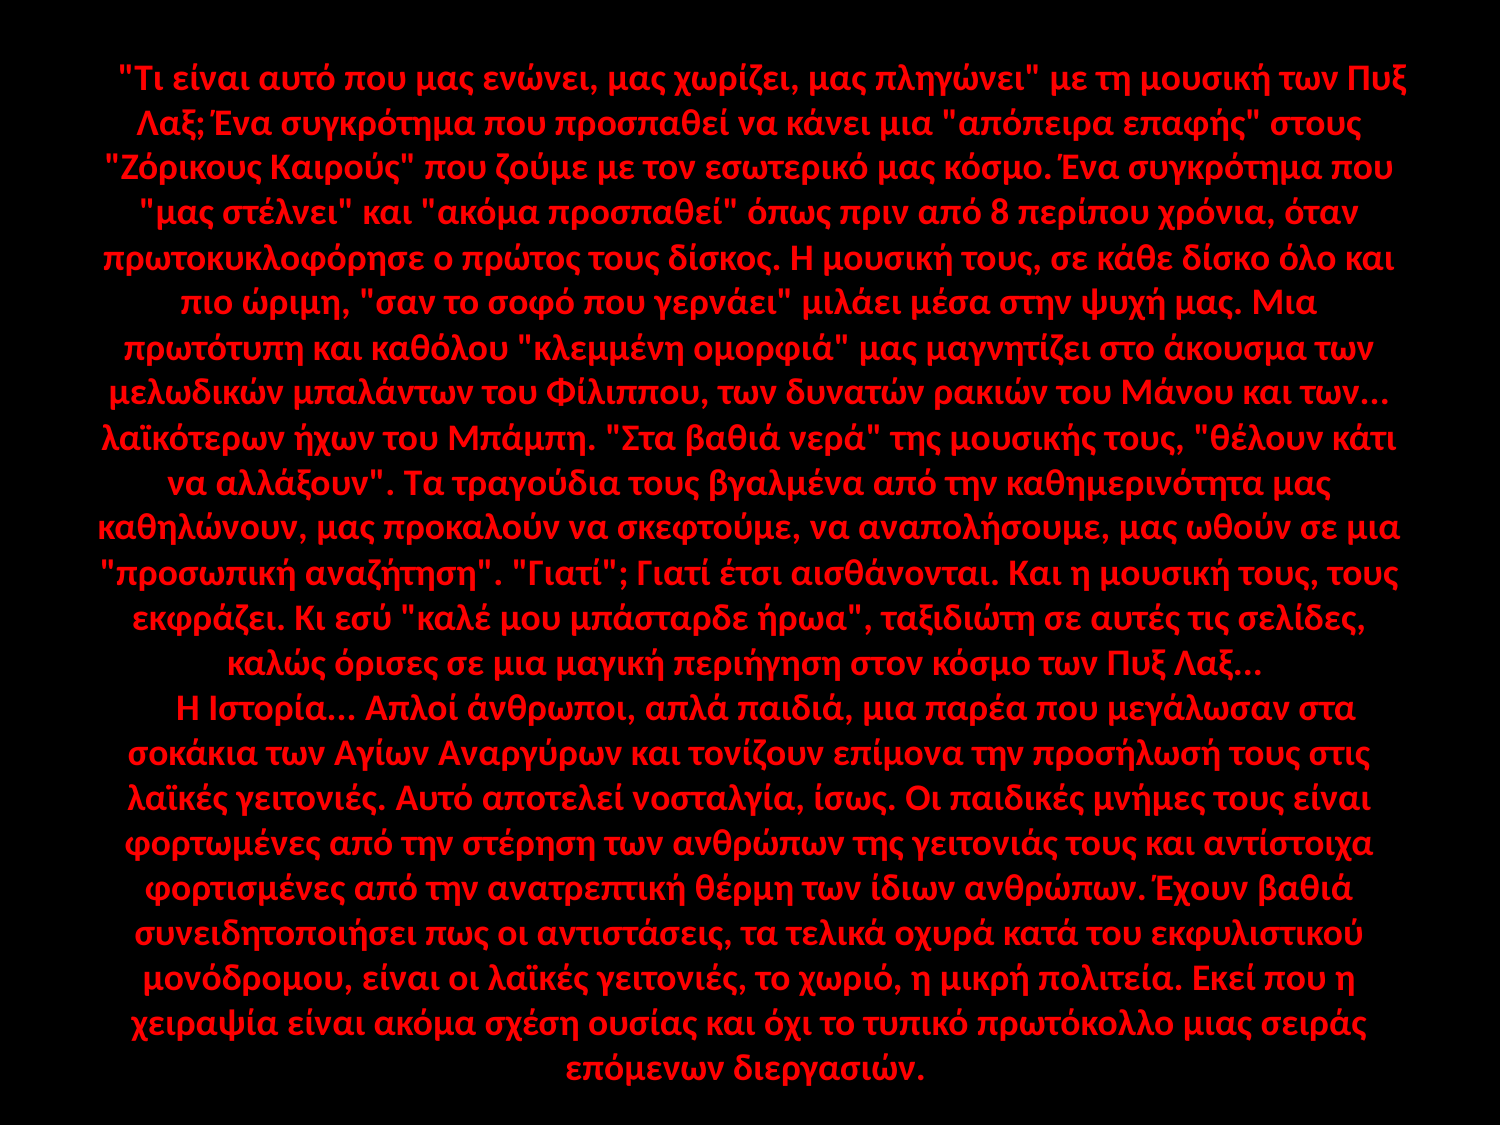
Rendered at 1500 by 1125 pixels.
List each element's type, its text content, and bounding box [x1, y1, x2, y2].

title "Τι είναι αυτό που μας ενώνει, μας χωρίζει, μας πληγώνει" με τη μουσική των Πυξ Λαξ; Ένα συγκρότημα που προσπαθεί να κάνει μια "απόπειρα επαφής" στους "Ζόρικους Καιρούς" που ζούμε με τον εσωτερικό μας κόσμο. Ένα συγκρότημα που "μας στέλνει" και "ακόμα προσπαθεί" όπως πριν από 8 περίπου χρόνια, όταν πρωτοκυκλοφόρησε ο πρώτος τους δίσκος. Η μουσική τους, σε κάθε δίσκο όλο και πιο ώριμη, "σαν το σοφό που γερνάει" μιλάει μέσα στην ψυχή μας. Μια πρωτότυπη και καθόλου "κλεμμένη ομορφιά" μας μαγνητίζει στο άκουσμα των μελωδικών μπαλάντων του Φίλιππου, των δυνατών ρακιών του Μάνου και των... λαϊκότερων ήχων του Μπάμπη. "Στα βαθιά νερά" της μουσικής τους, "θέλουν κάτι να αλλάξουν". Τα τραγούδια τους βγαλμένα από την καθημερινότητα μας καθηλώνουν, μας προκαλούν να σκεφτούμε, να αναπολήσουμε, μας ωθούν σε μια "προσωπική αναζήτηση". "Γιατί"; Γιατί έτσι αισθάνονται. Και η μουσική τους, τους εκφράζει. Κι εσύ "καλέ μου μπάσταρδε ήρωα", ταξιδιώτη σε αυτές τις σελίδες, καλώς όρισες σε μια μαγική περιήγηση στον κόσμο των Πυξ Λαξ... Η Ιστορία... Απλοί άνθρωποι, απλά παιδιά, μια παρέα που μεγάλωσαν στα σοκάκια των Αγίων Αναργύρων και τονίζουν επίμονα την προσήλωσή τους στις λαϊκές γειτονιές. Αυτό αποτελεί νοσταλγία, ίσως. Οι παιδικές μνήμες τους είναι φορτωμένες από την στέρηση των ανθρώπων της γειτονιάς τους και αντίστοιχα φορτισμένες από την ανατρεπτική θέρμη των ίδιων ανθρώπων. Έχουν βαθιά συνειδητοποιήσει πως οι αντιστάσεις, τα τελικά οχυρά κατά του εκφυλιστικού μονόδρομου, είναι οι λαϊκές γειτονιές, το χωριό, η μικρή πολιτεία. Εκεί που η χειραψία είναι ακόμα σχέση ουσίας και όχι το τυπικό πρωτόκολλο μιας σειράς επόμενων διεργασιών. [75, 45, 1425, 1094]
